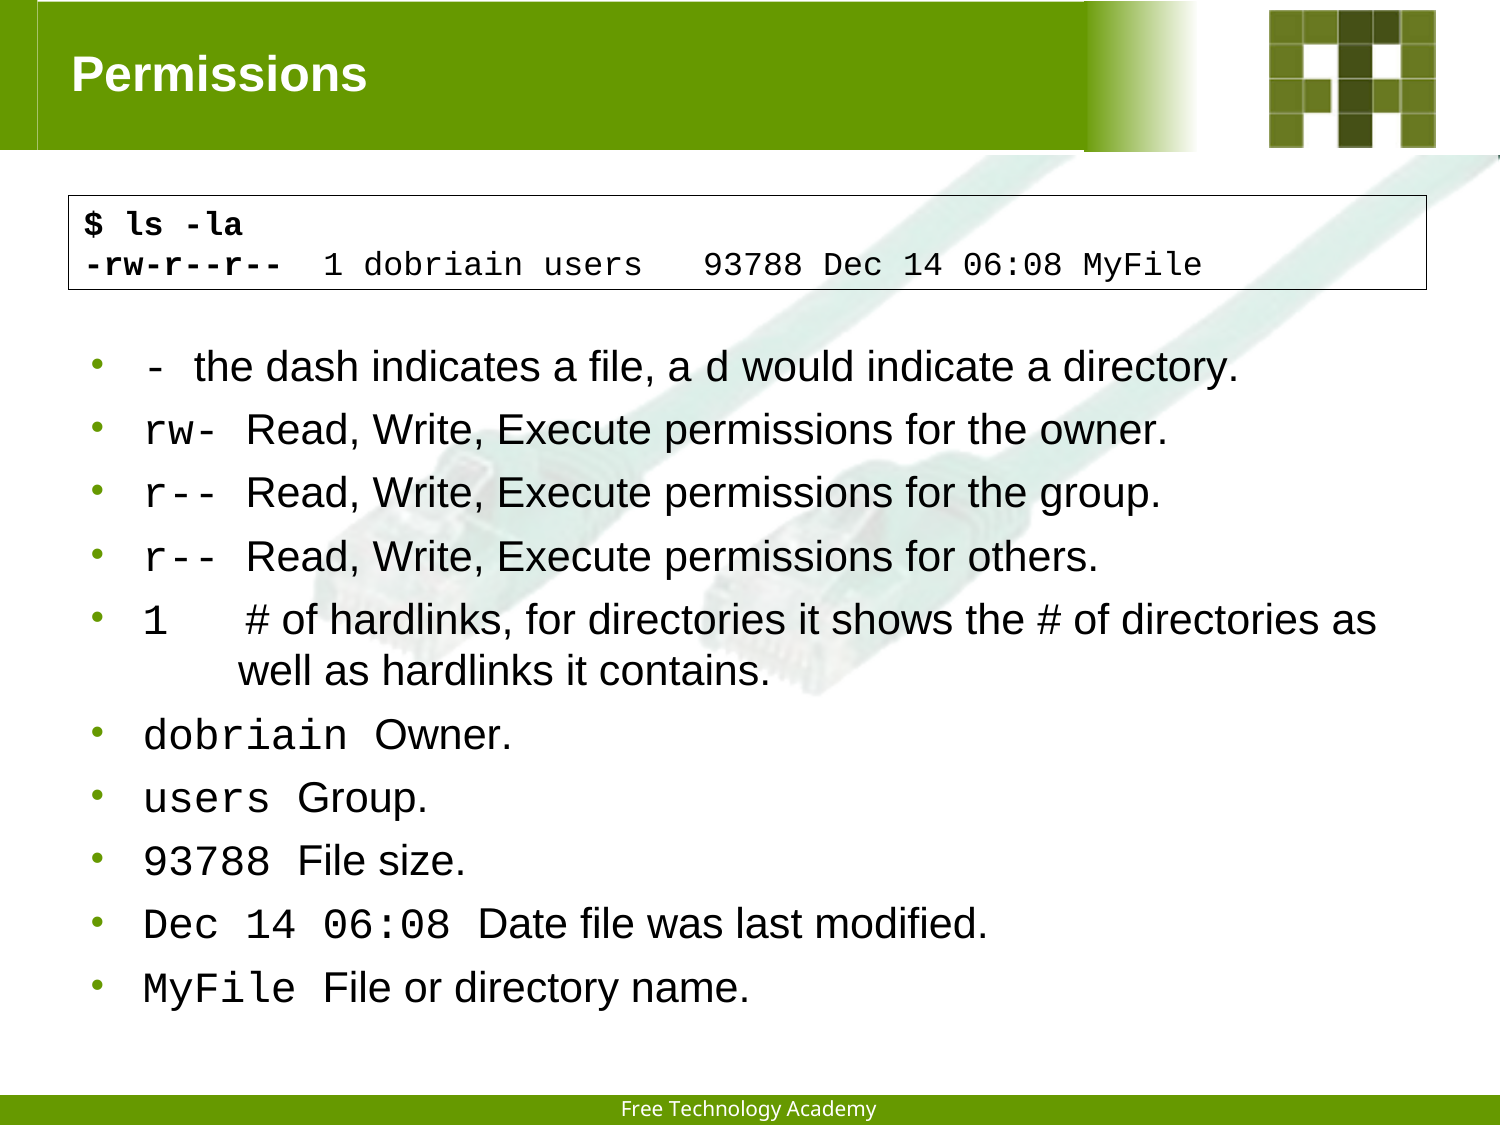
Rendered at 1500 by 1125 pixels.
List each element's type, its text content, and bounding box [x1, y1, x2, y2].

title Permissions [56, 1, 1107, 152]
list - the dash indicates a file, a d would indicate a directory. rw- Read, Write, Execute permissions for the owner. r-- Read, Write, Execute permissions for the group. r-- Read, Write, Execute permissions for others. 1 # of hardlinks, for directories it shows the # of directories as well as hardlinks it contains. dobriain Owner. users Group. 93788 File size. Dec 14 06:08 Date file was last modified. MyFile File or directory name. [75, 330, 1426, 1029]
text_box $ ls -la -rw-r--r-- 1 dobriain users 93788 Dec 14 06:08 MyFile [68, 195, 1427, 290]
picture [1269, 10, 1436, 148]
